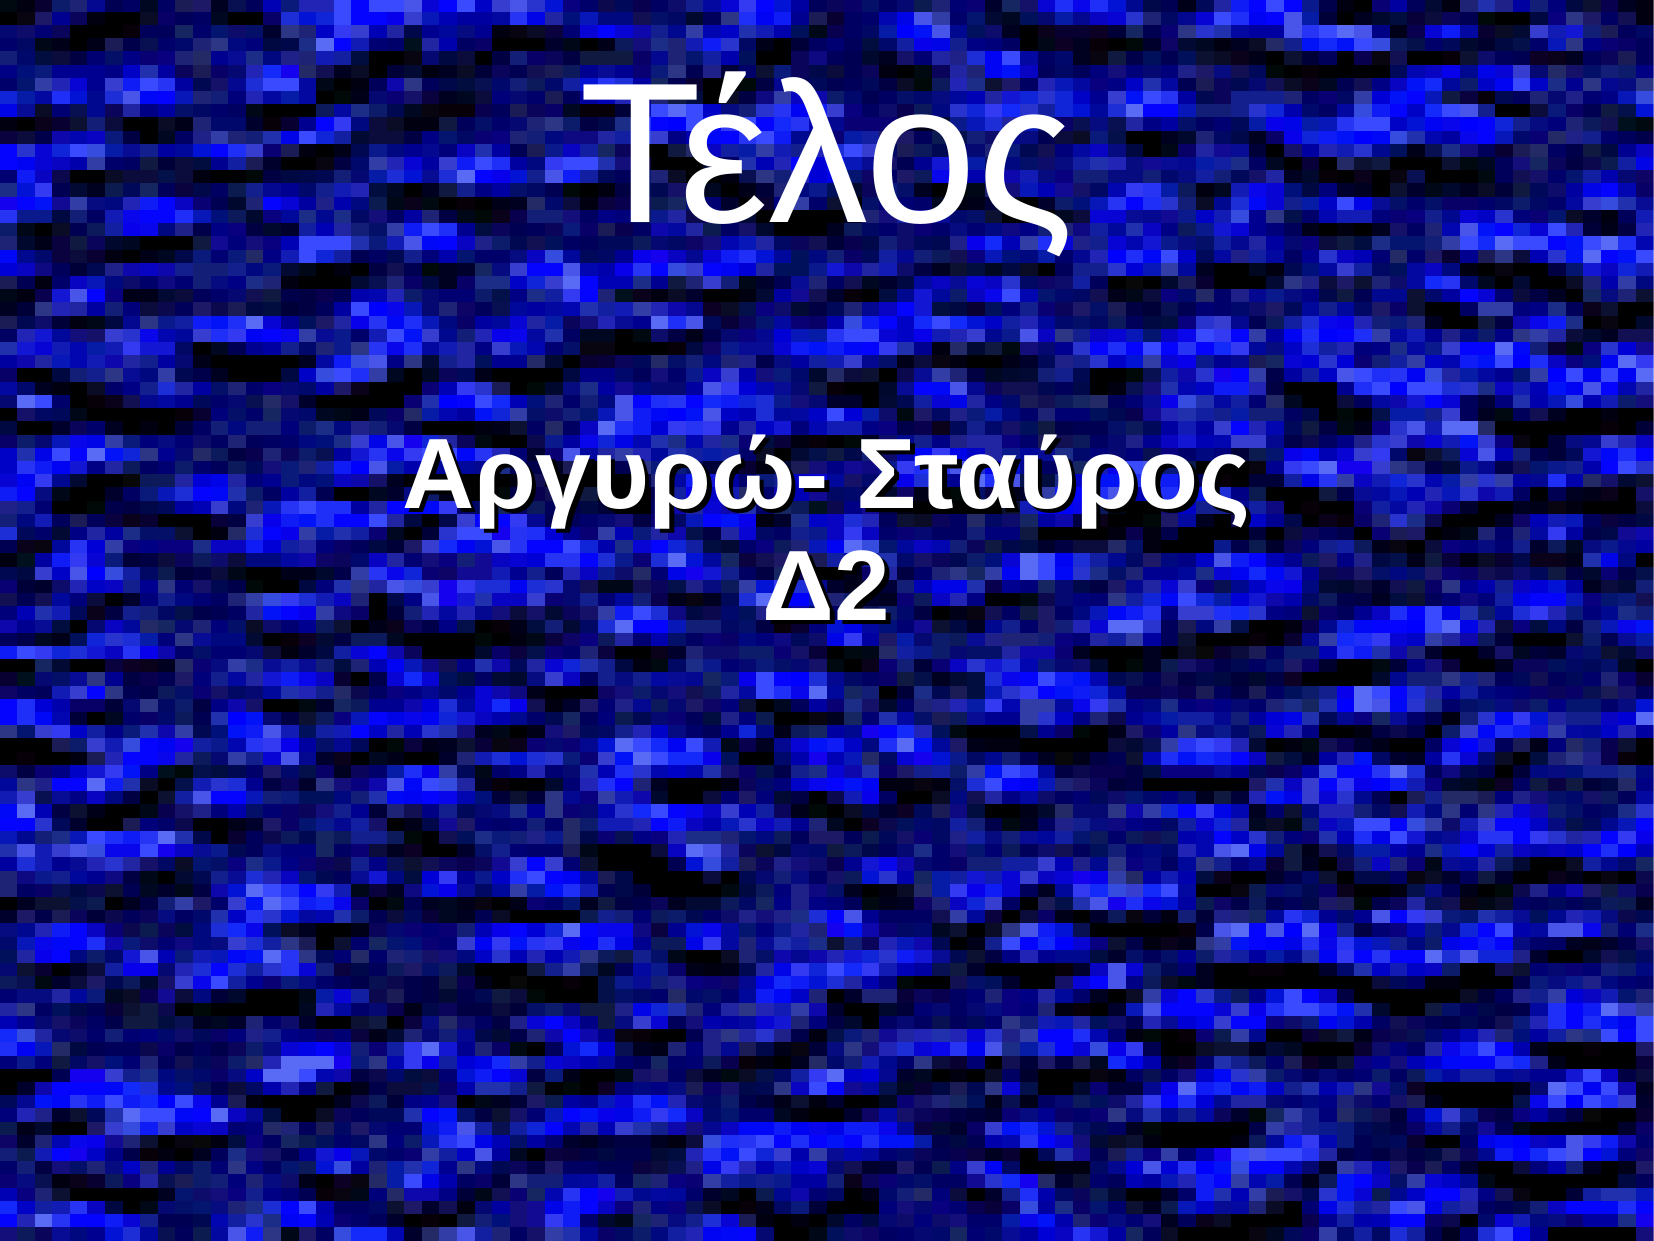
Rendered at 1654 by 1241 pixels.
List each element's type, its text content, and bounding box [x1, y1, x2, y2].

picture [0, 0, 1654, 1241]
title Τέλος [82, 41, 1571, 49]
subtitle Αργυρώ- Σταύρος Δ2 [82, 49, 1571, 1010]
